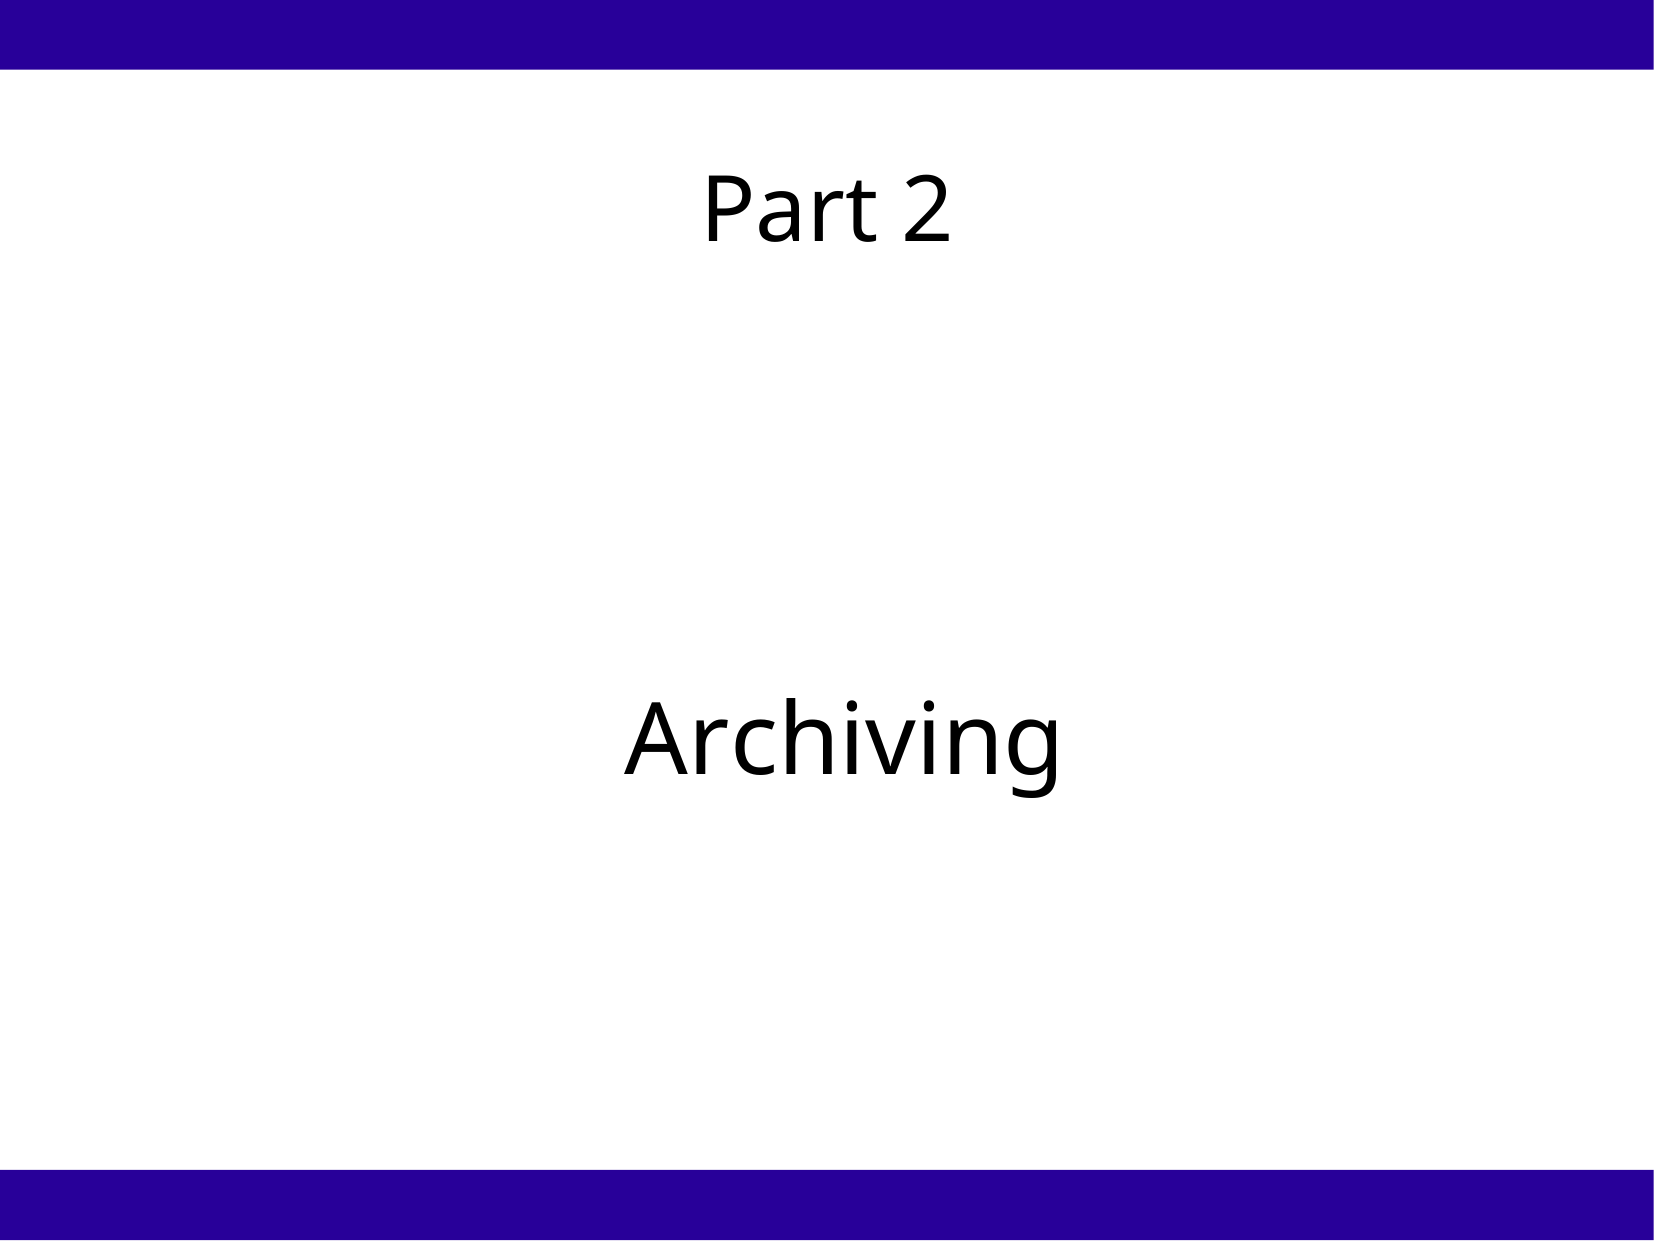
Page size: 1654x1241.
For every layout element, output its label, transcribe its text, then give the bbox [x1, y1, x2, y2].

subtitle Archiving [121, 344, 1534, 1127]
title Part 2 [121, 102, 1534, 311]
